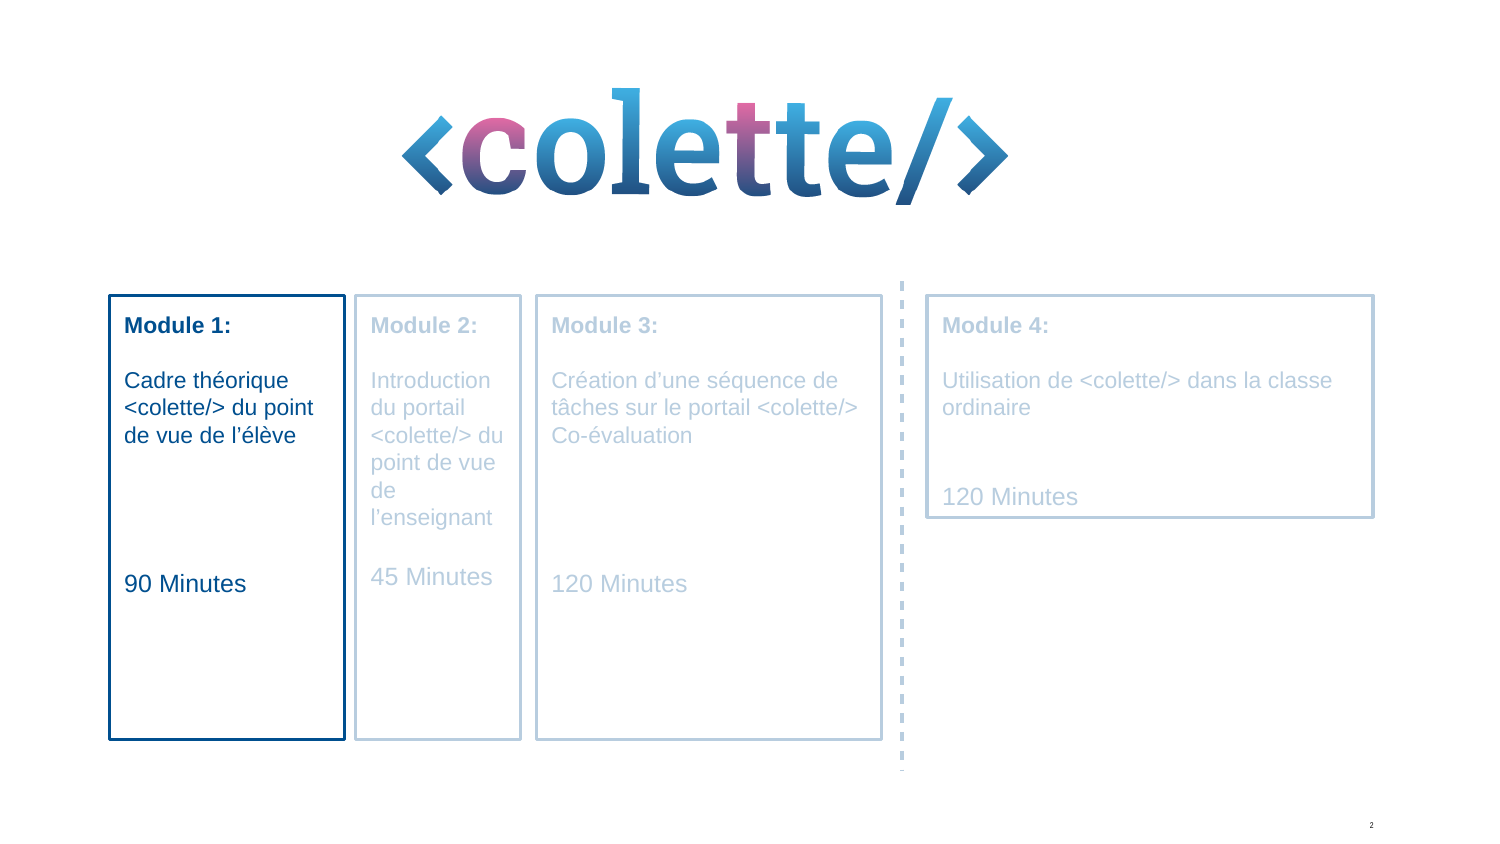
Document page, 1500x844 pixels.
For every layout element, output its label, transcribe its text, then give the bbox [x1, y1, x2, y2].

picture [306, 13, 1103, 279]
text_box [350, 254, 1387, 771]
text_box ‹#› [1364, 819, 1478, 833]
text_box Module 1: Cadre théorique <colette/> du point de vue de l’élève 90 Minutes [109, 295, 345, 740]
